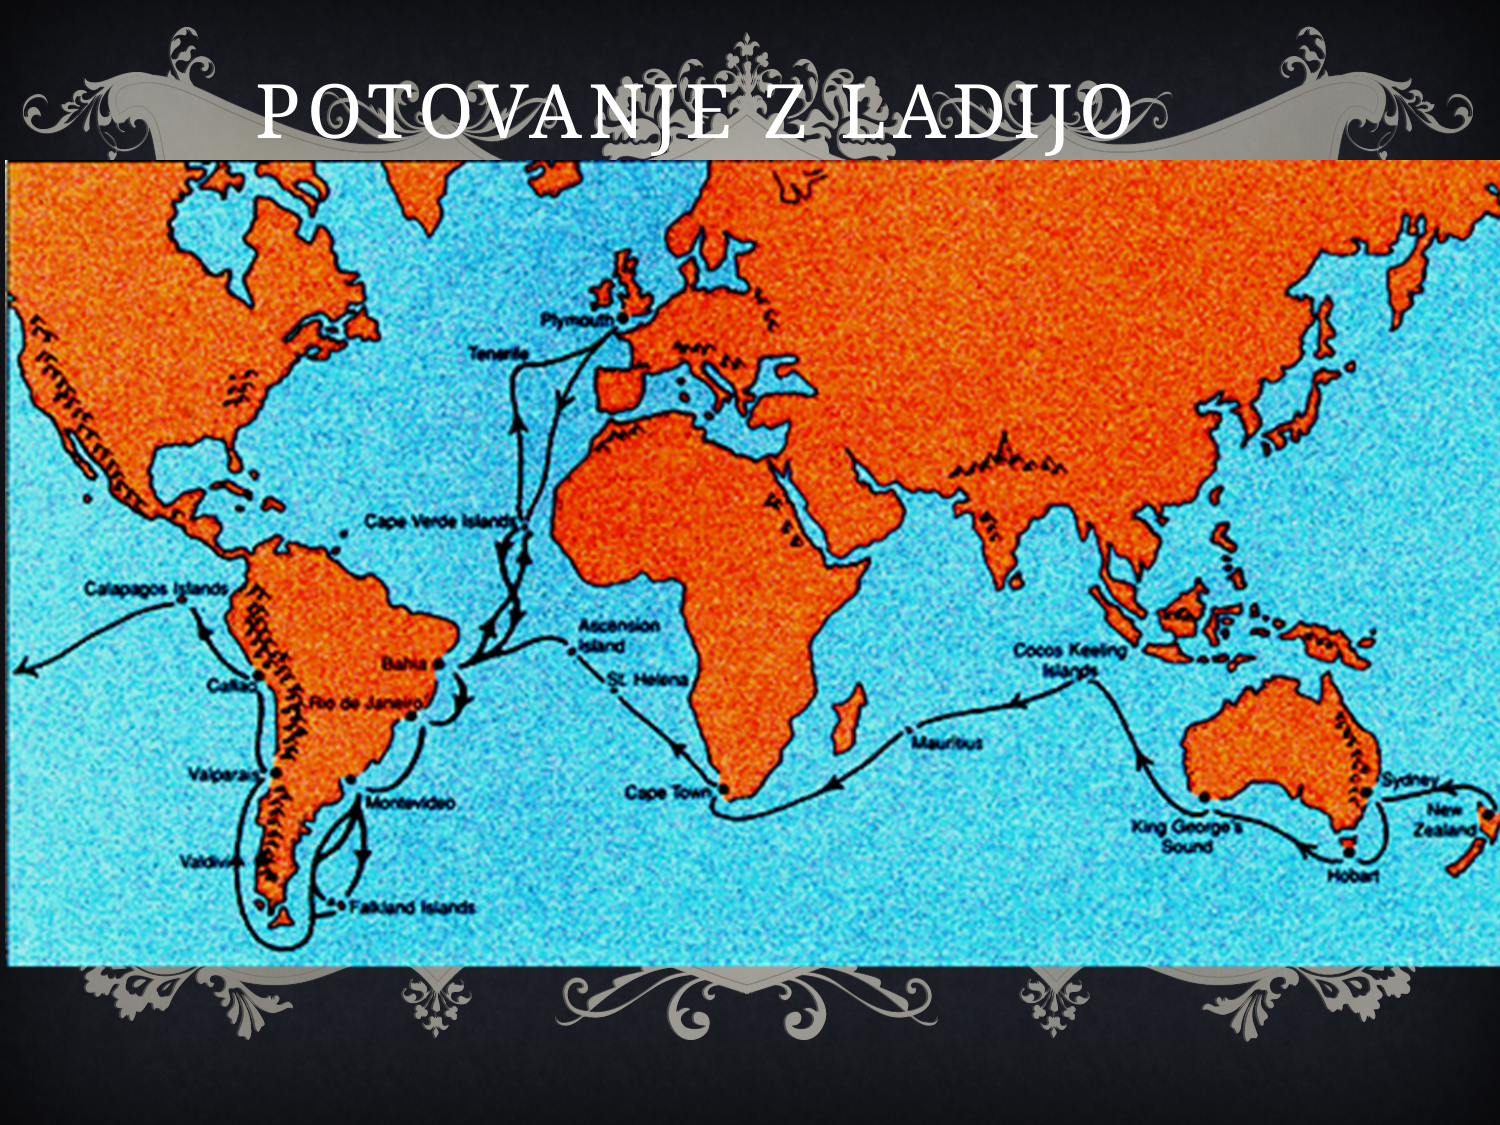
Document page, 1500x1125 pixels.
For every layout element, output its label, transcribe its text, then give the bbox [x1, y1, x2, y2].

title POTOVANJE Z LADIJO [171, 48, 1222, 161]
picture [0, 0, 1500, 1125]
